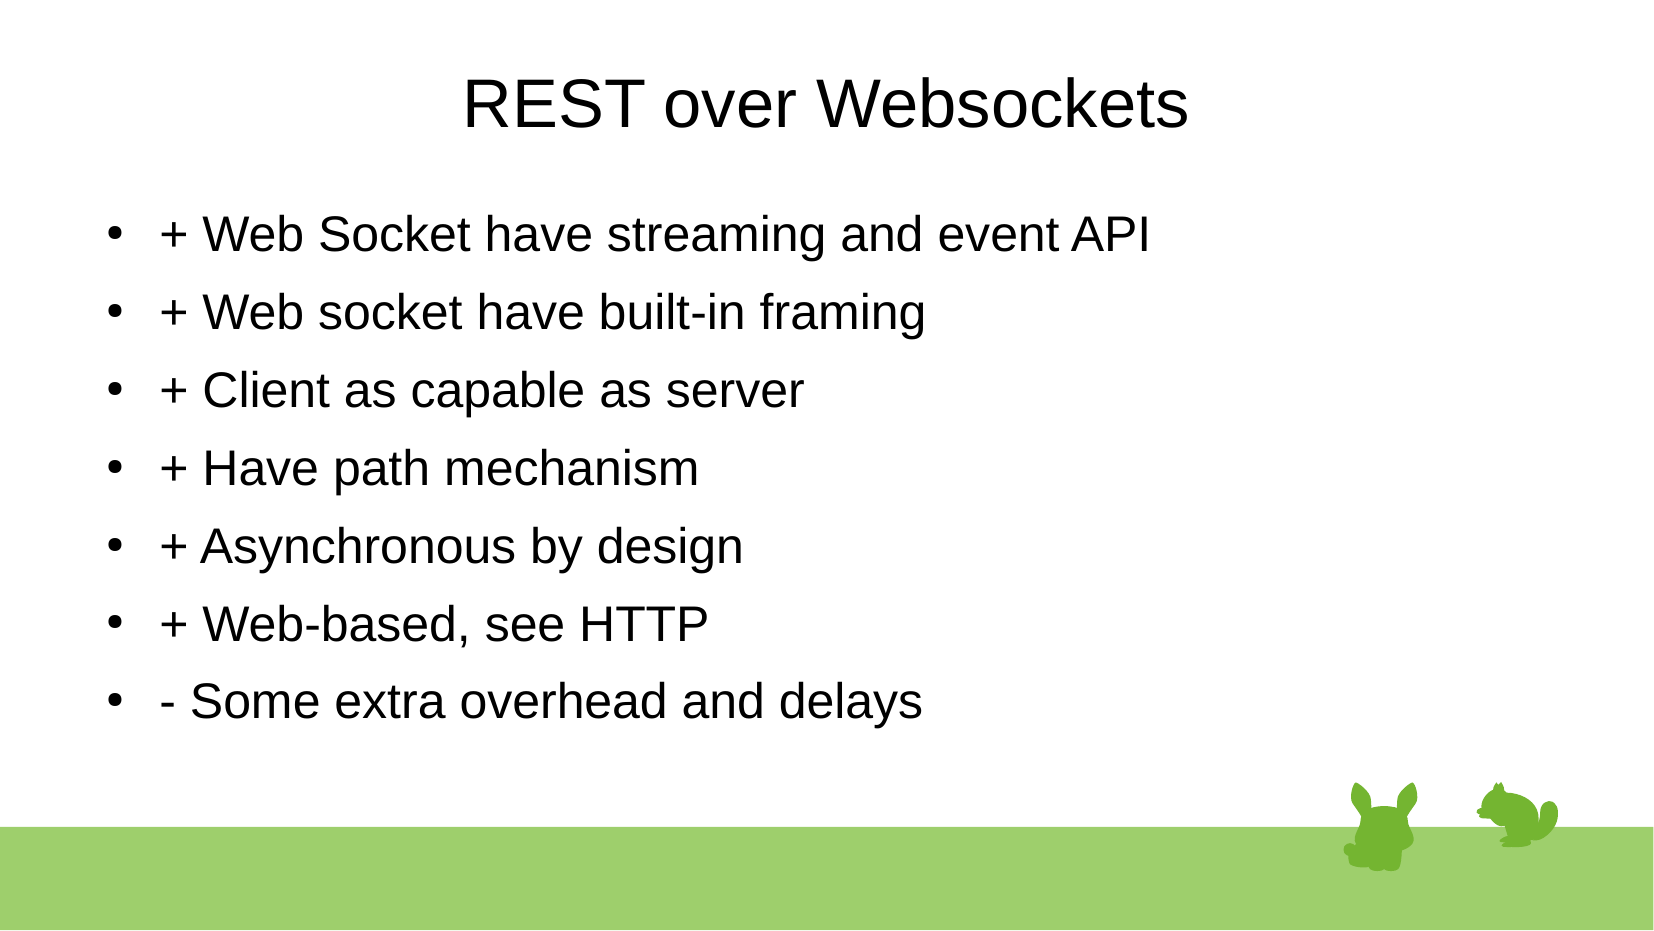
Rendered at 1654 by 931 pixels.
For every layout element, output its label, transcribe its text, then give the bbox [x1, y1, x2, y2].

title REST over Websockets [88, 29, 1565, 178]
list + Web Socket have streaming and event API + Web socket have built-in framing + Client as capable as server + Have path mechanism + Asynchronous by design + Web-based, see HTTP - Some extra overhead and delays [88, 206, 1565, 739]
